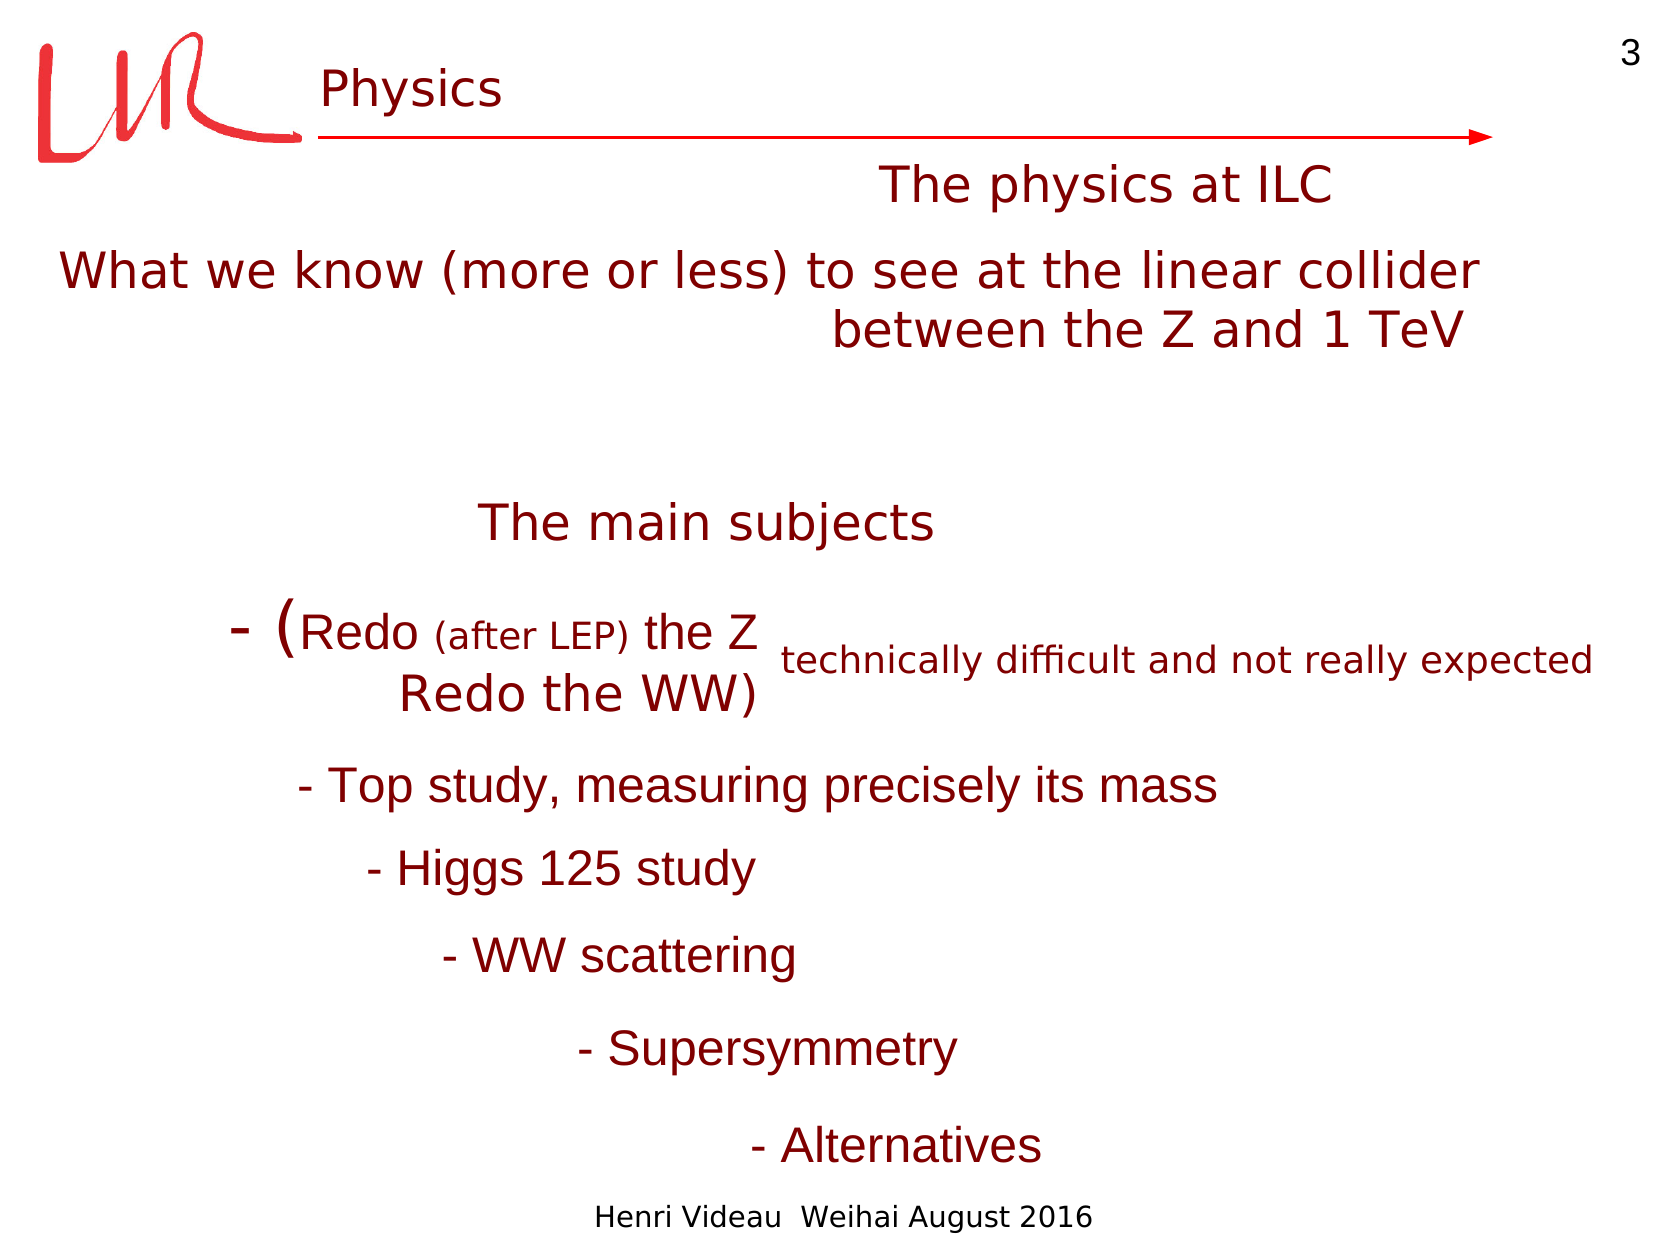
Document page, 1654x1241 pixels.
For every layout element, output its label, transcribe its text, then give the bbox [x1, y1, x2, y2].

text_box What we know (more or less) to see at the linear collider between the Z and 1 TeV [58, 242, 1485, 360]
text_box - Supersymmetry [577, 1020, 959, 1077]
text_box The main subjects [478, 494, 938, 553]
text_box technically difficult and not really expected [780, 638, 1594, 683]
text_box - Higgs 125 study [366, 839, 757, 896]
text_box - WW scattering [441, 927, 799, 984]
text_box The physics at ILC [879, 156, 1477, 231]
text_box - (Redo (after LEP) the Z Redo the WW) [228, 587, 758, 724]
text_box - Alternatives [750, 1116, 1041, 1173]
picture [38, 32, 302, 163]
text_box - Top study, measuring precisely its mass [297, 756, 1293, 813]
